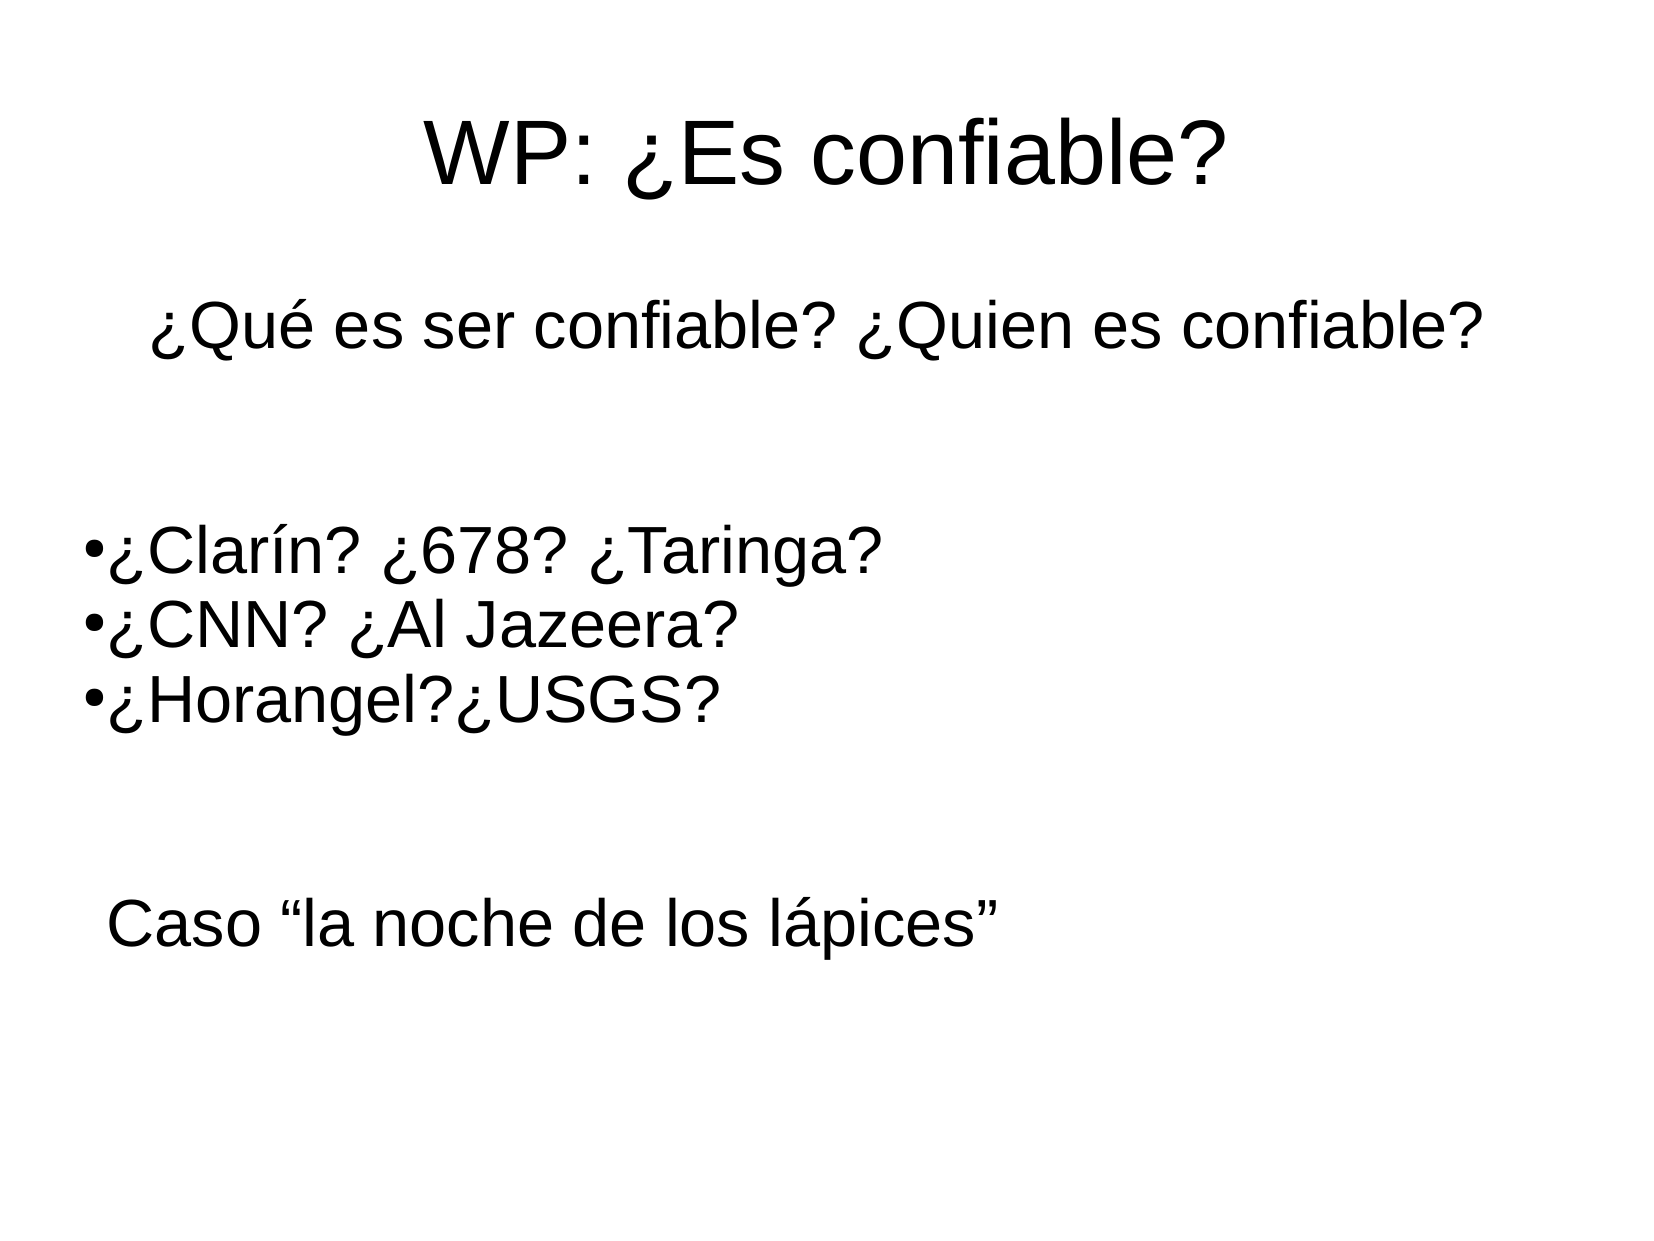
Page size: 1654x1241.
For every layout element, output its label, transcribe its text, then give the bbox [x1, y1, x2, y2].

subtitle ¿Qué es ser confiable? ¿Quien es confiable? ¿Clarín? ¿678? ¿Taringa? ¿CNN? ¿Al Jazeera? ¿Horangel?¿USGS? Caso “la noche de los lápices” [82, 288, 1571, 1111]
title WP: ¿Es confiable? [82, 56, 1571, 250]
